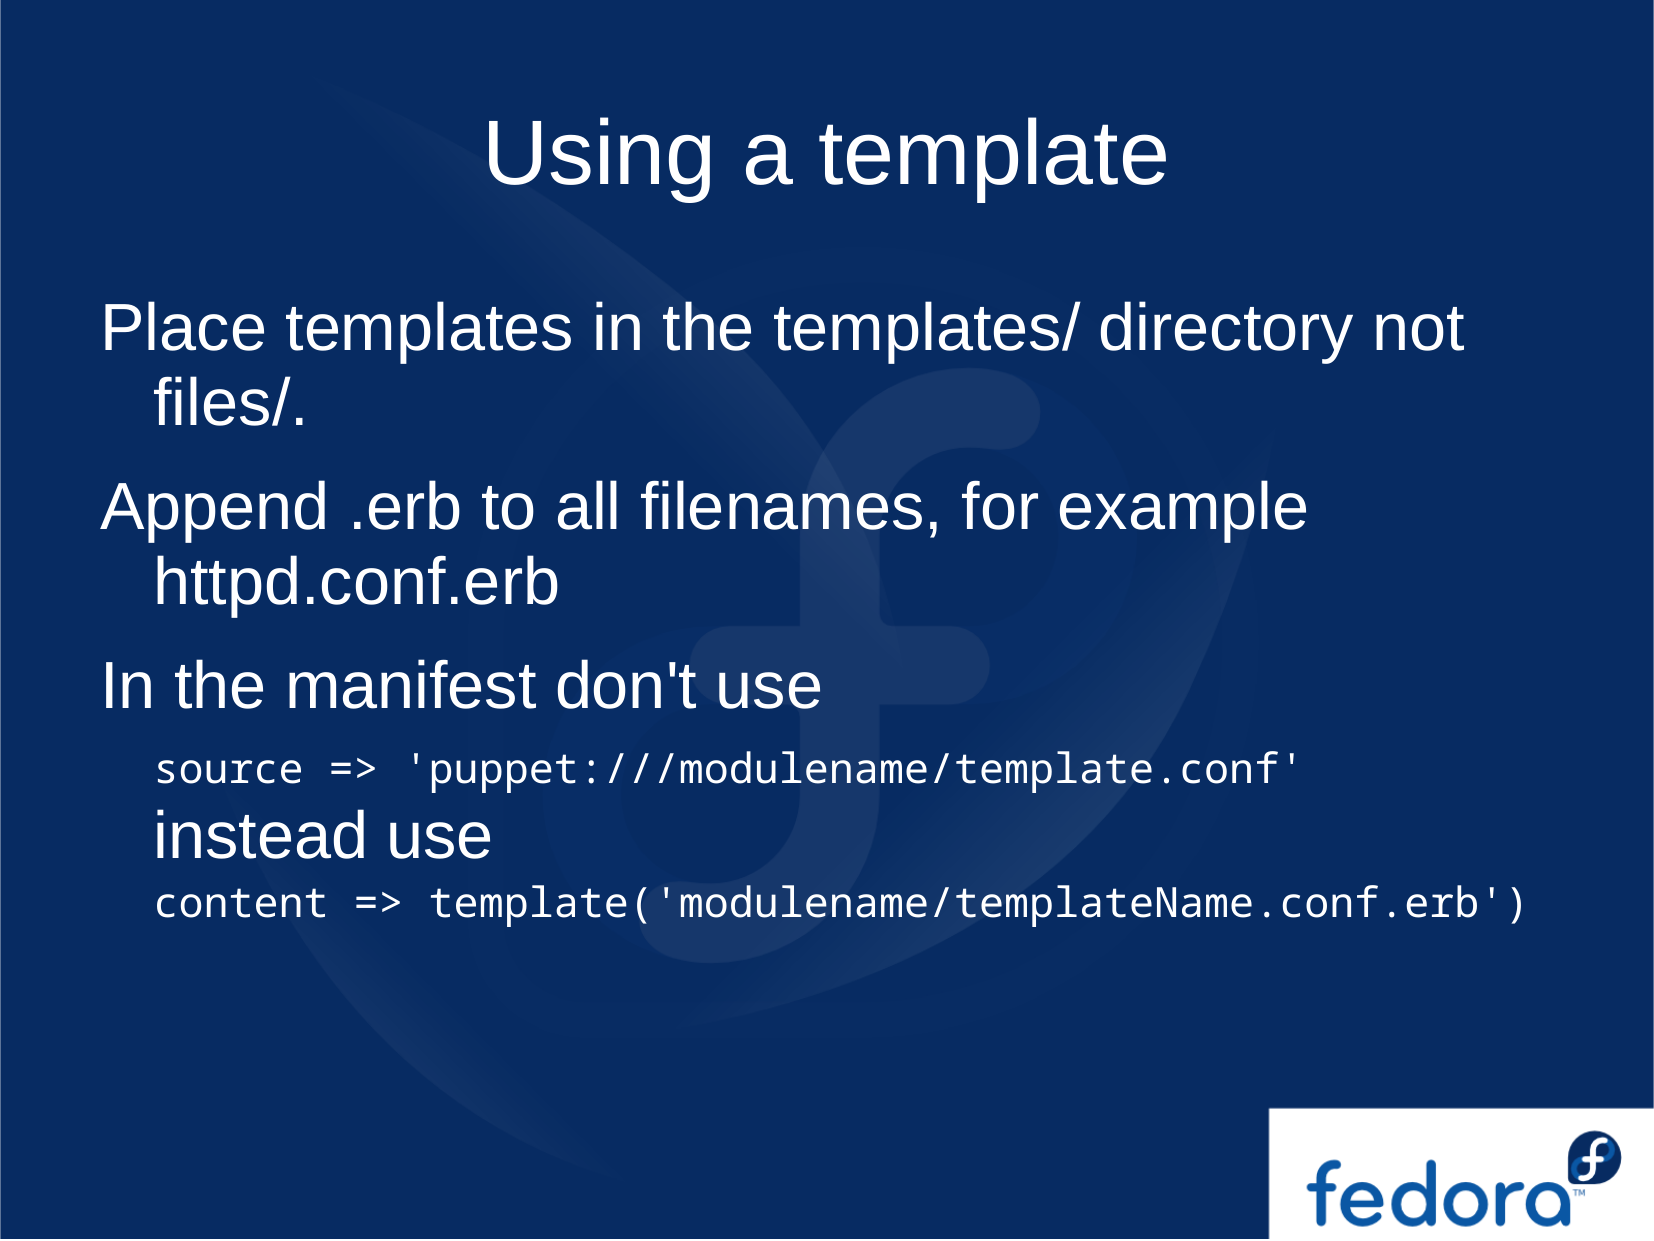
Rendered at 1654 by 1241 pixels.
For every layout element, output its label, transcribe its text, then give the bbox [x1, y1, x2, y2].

title Using a template [82, 56, 1571, 250]
picture [0, 0, 1654, 1239]
list Place templates in the templates/ directory not files/. Append .erb to all filenames, for example httpd.conf.erb In the manifest don't use source => 'puppet:///modulename/template.conf' instead use content => template('modulename/templateName.conf.erb') [82, 290, 1571, 1094]
